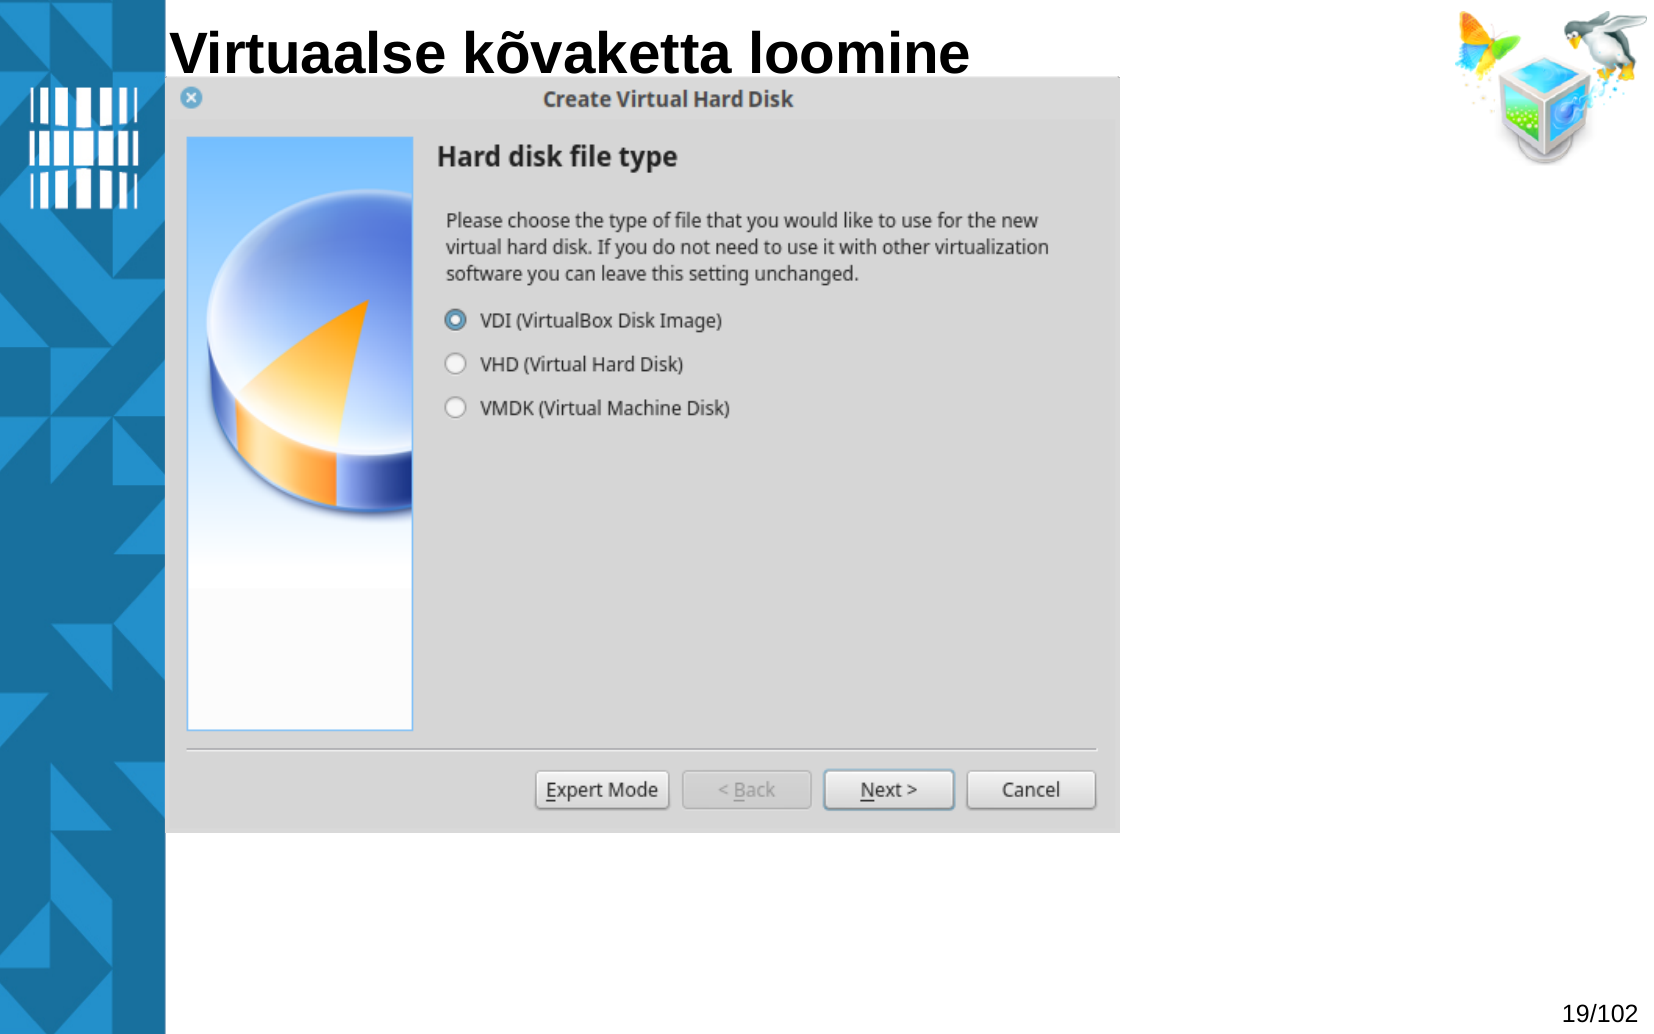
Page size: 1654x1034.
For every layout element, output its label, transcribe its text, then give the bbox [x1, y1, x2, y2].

title Virtuaalse kõvaketta loomine [169, 11, 1571, 95]
picture [1452, 7, 1653, 166]
picture [165, 76, 1120, 833]
